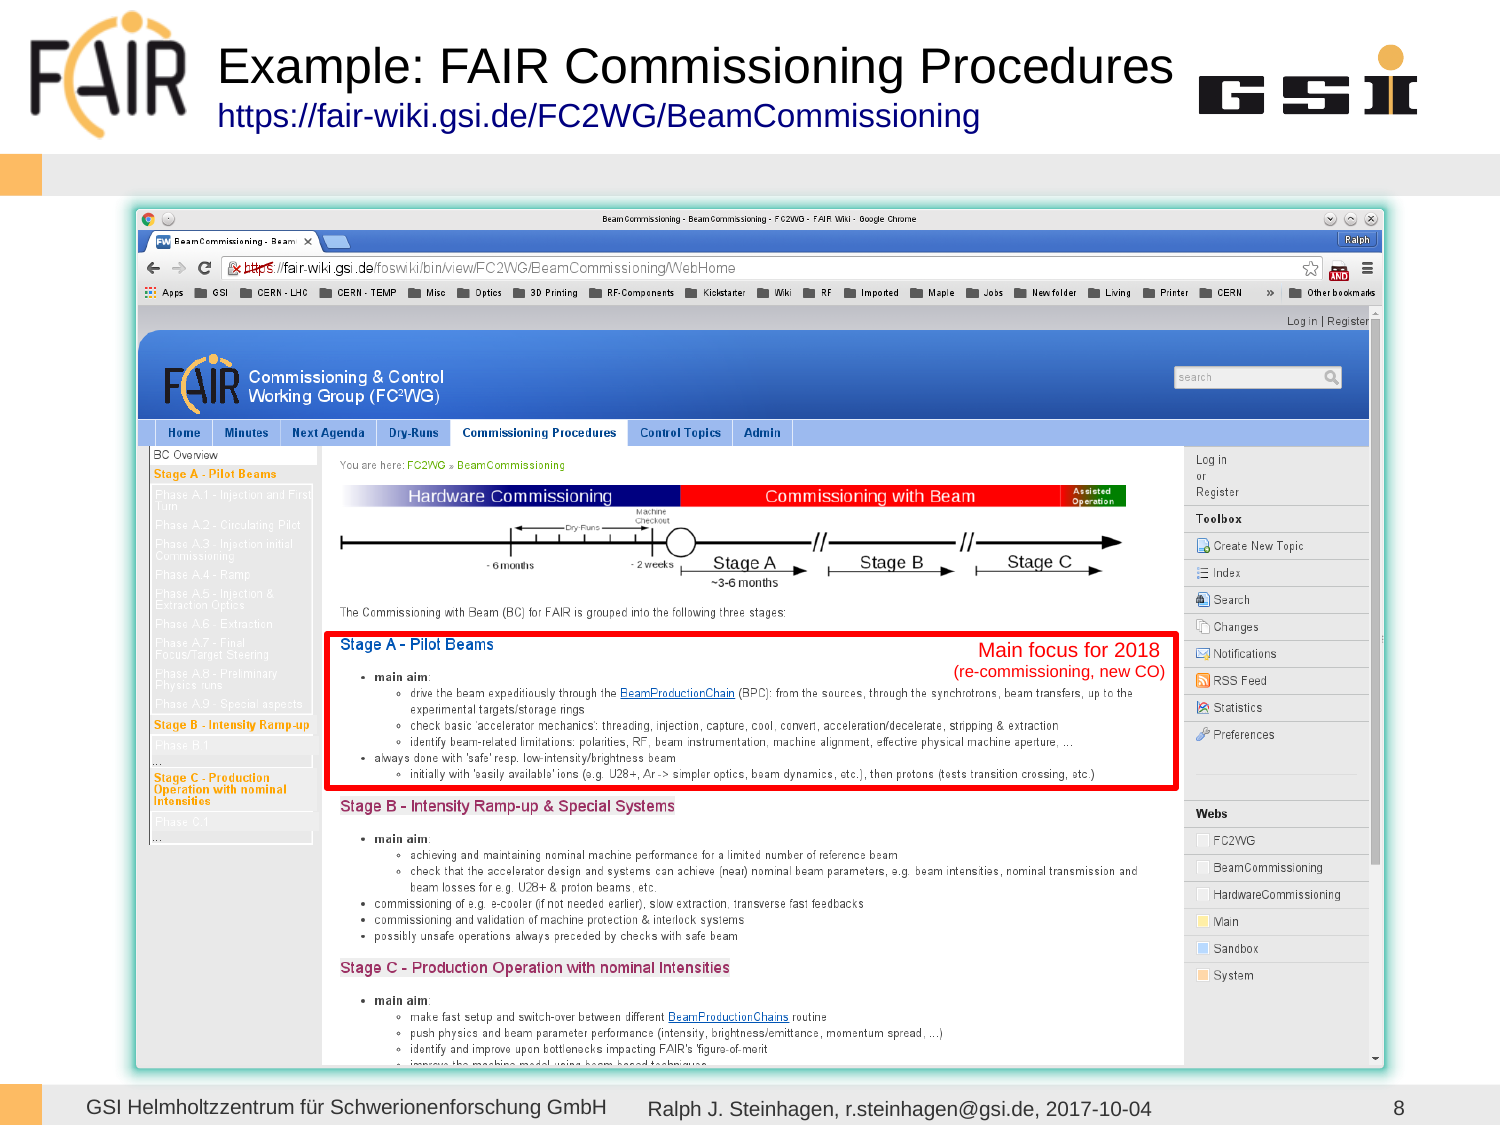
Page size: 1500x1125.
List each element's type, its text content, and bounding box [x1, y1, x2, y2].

picture [1197, 42, 1419, 117]
title Example: FAIR Commissioning Procedures https://fair-wiki.gsi.de/FC2WG/BeamCommissioning [217, 20, 1180, 147]
text_box Main focus for 2018 (re-commissioning, new CO) [938, 631, 1181, 700]
picture [100, 173, 1419, 1104]
picture [30, 9, 187, 141]
